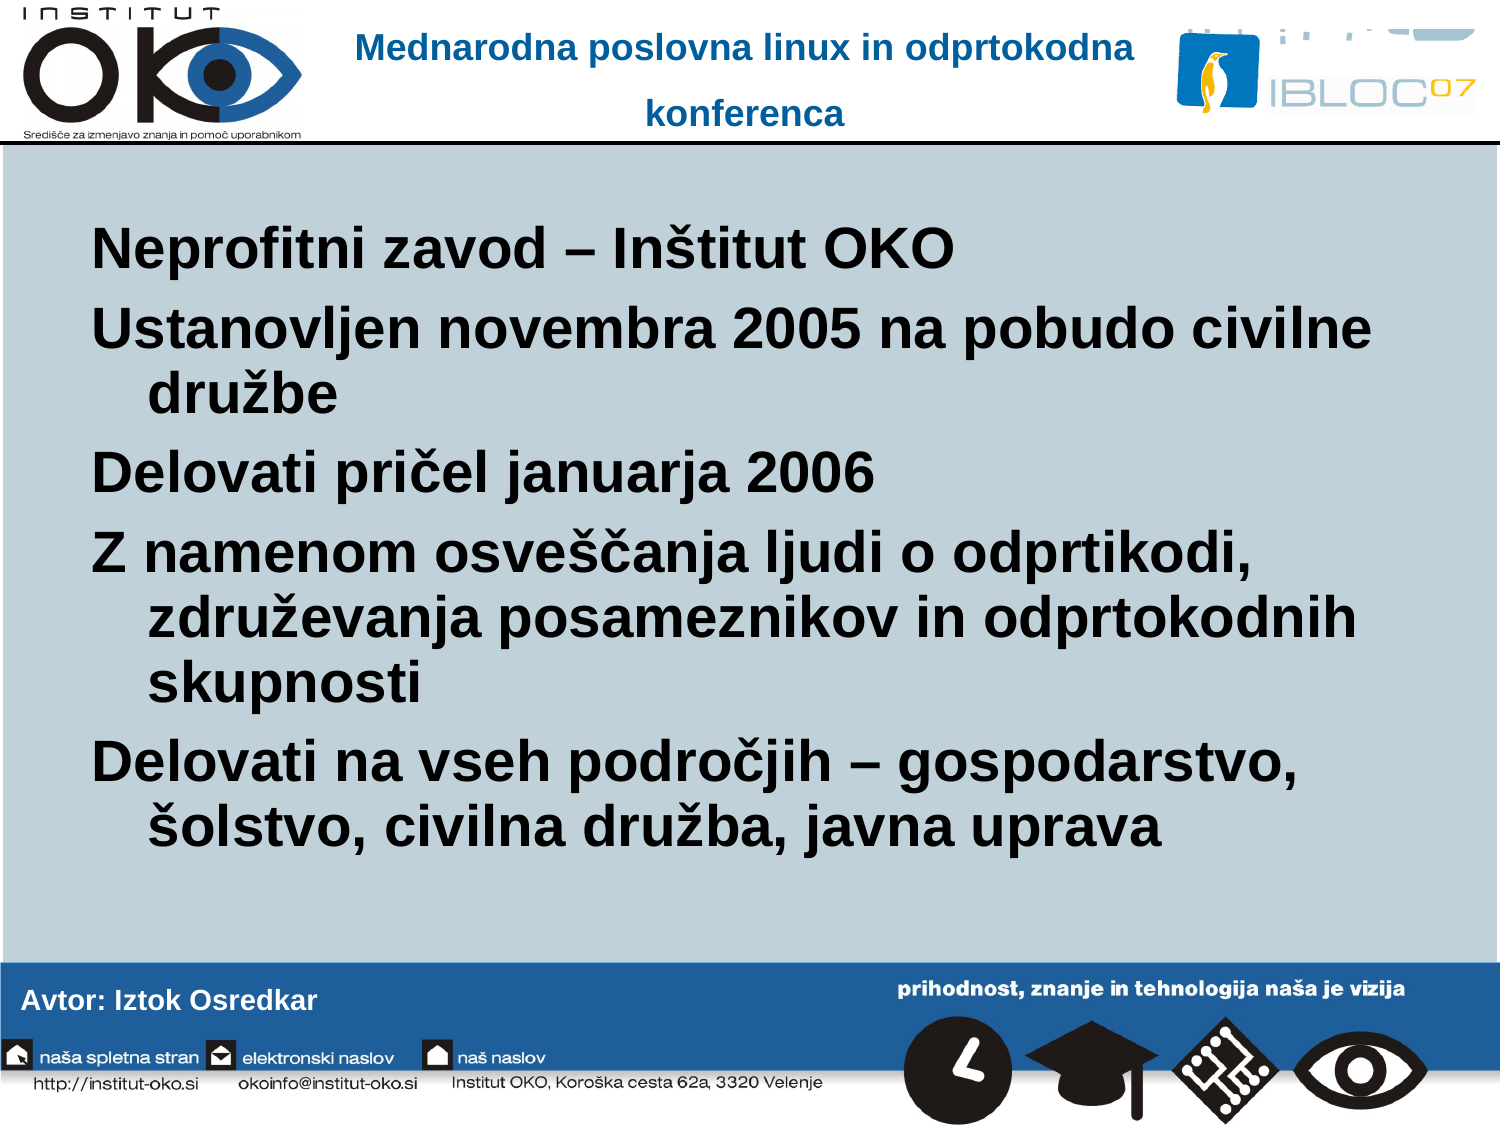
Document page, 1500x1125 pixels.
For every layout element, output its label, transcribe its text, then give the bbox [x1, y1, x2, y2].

picture [23, 7, 302, 140]
picture [1175, 29, 1477, 119]
text_box Mednarodna poslovna linux in odprtokodna konferenca [324, 18, 1176, 141]
text_box Avtor: Iztok Osredkar [5, 976, 431, 1025]
list Neprofitni zavod – Inštitut OKO Ustanovljen novembra 2005 na pobudo civilne družbe Delovati pričel januarja 2006 Z namenom osveščanja ljudi o odprtikodi, združevanja posameznikov in odprtokodnih skupnosti Delovati na vseh področjih – gospodarstvo, šolstvo, civilna družba, javna uprava [76, 208, 1427, 962]
chart [0, 145, 1500, 962]
picture [0, 962, 1500, 1125]
